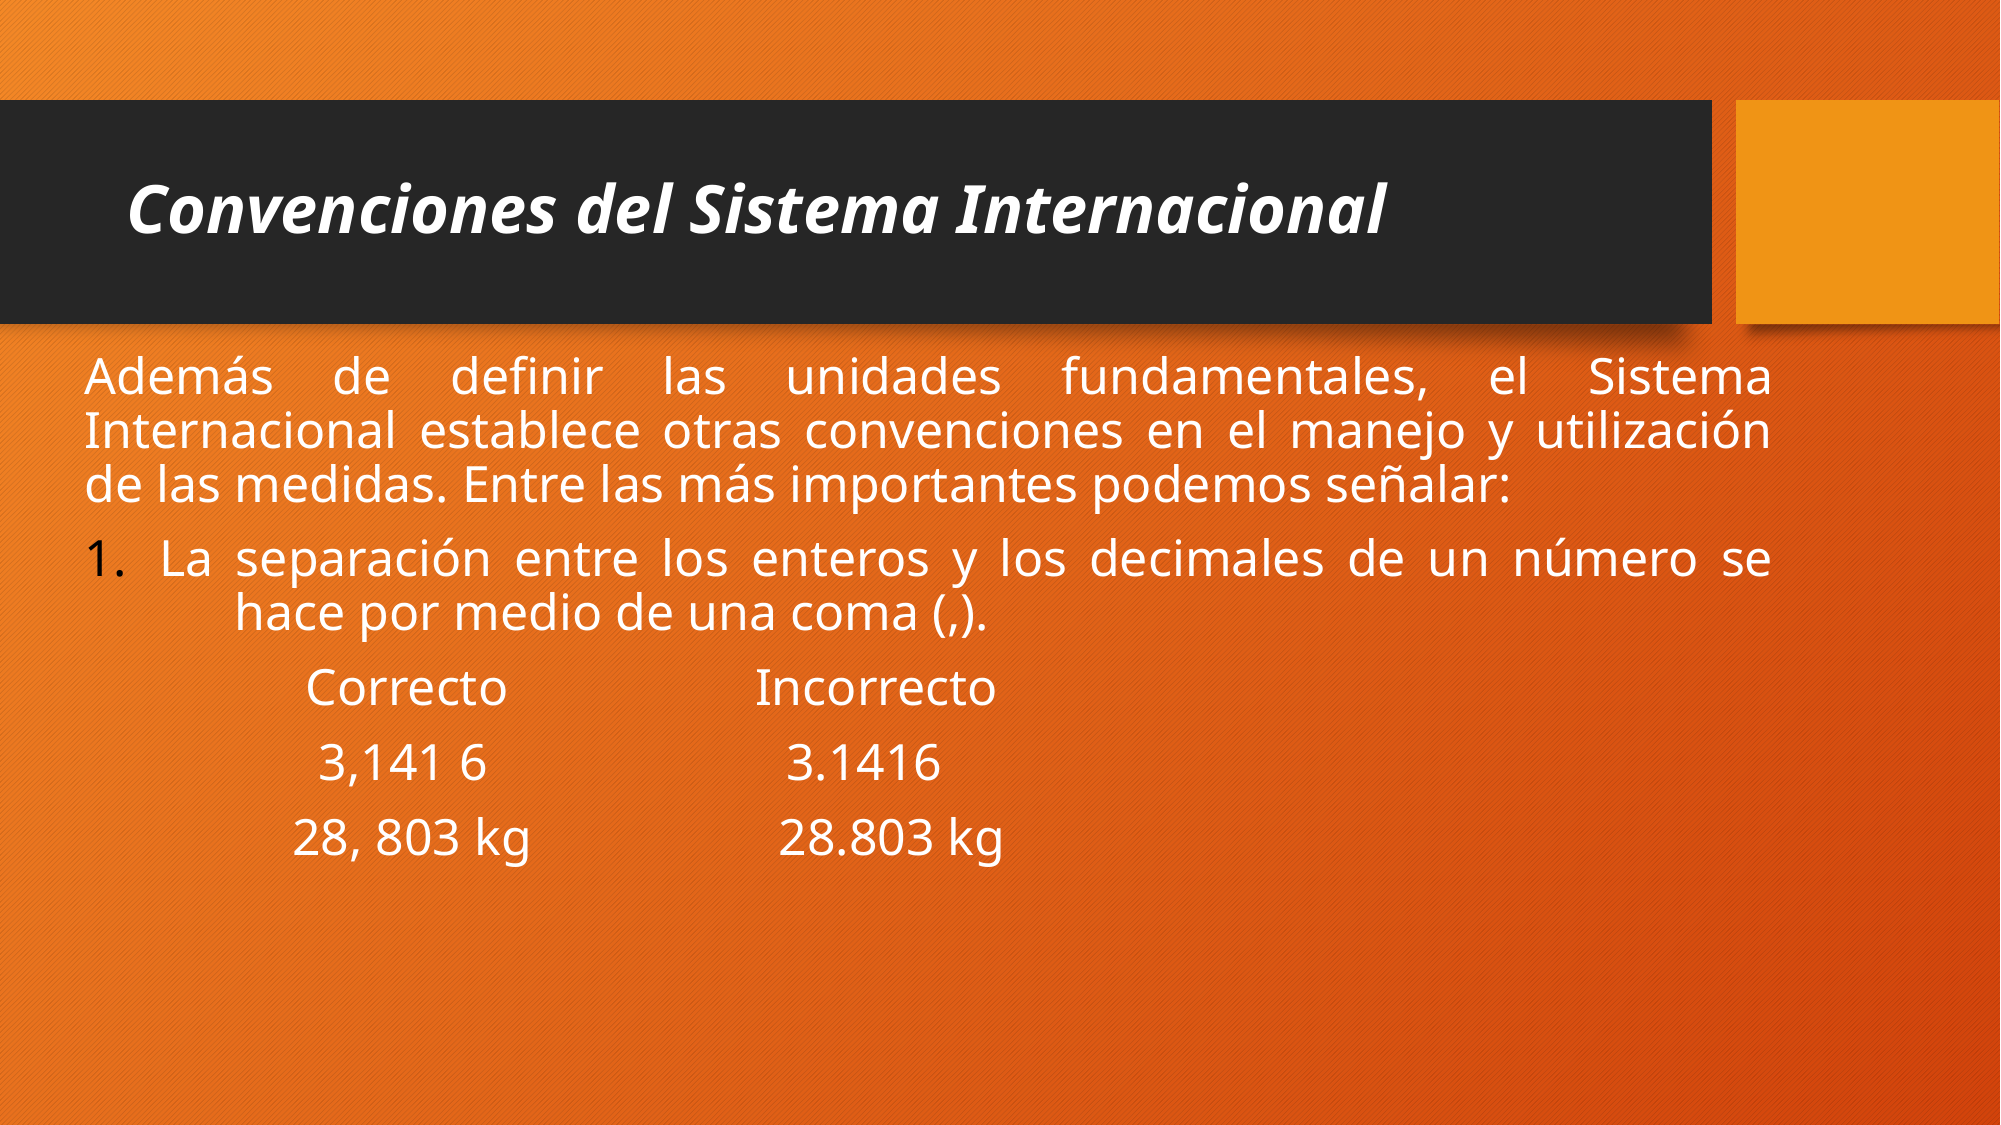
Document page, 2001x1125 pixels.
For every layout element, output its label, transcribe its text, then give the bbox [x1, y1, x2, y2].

list Además de definir las unidades fundamentales, el Sistema Internacional establece otras convenciones en el manejo y utilización de las medidas. Entre las más importantes podemos señalar: La separación entre los enteros y los decimales de un número se hace por medio de una coma (,). Correcto Incorrecto 3,141 6 3.1416 28, 803 kg 28.803 kg [69, 343, 1790, 1087]
title Convenciones del Sistema Internacional [111, 123, 1689, 301]
